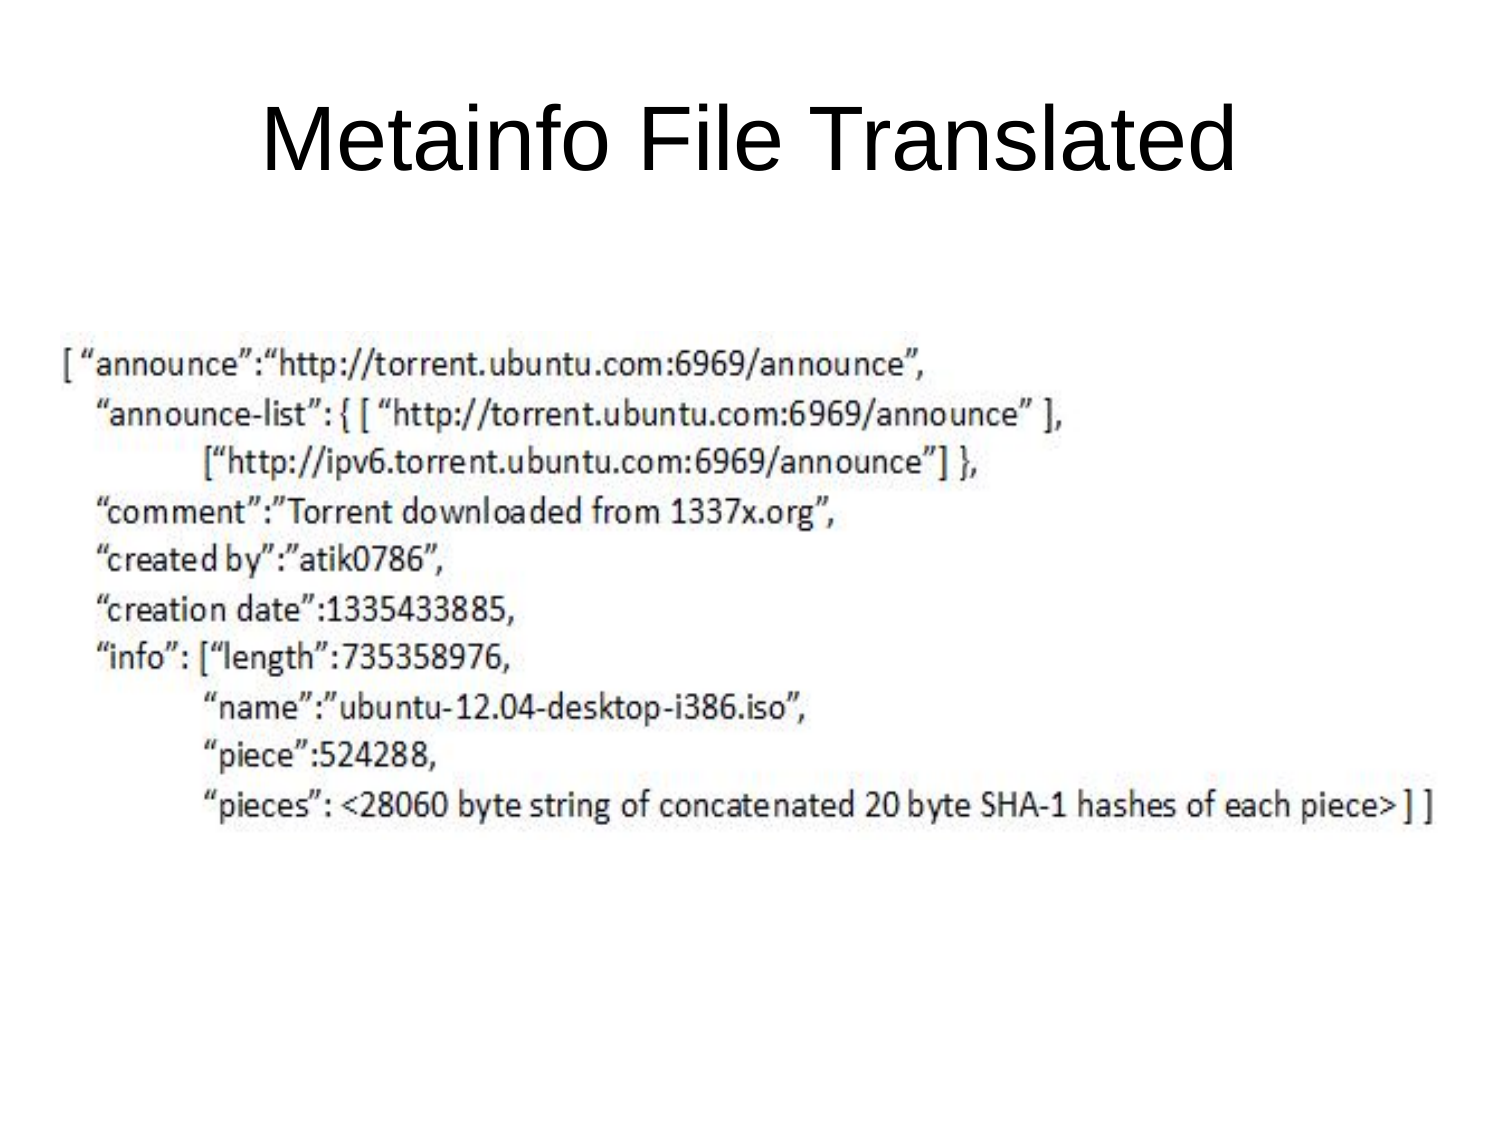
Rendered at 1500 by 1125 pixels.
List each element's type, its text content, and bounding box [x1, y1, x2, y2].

picture [60, 331, 1455, 841]
title Metainfo File Translated [75, 45, 1425, 233]
